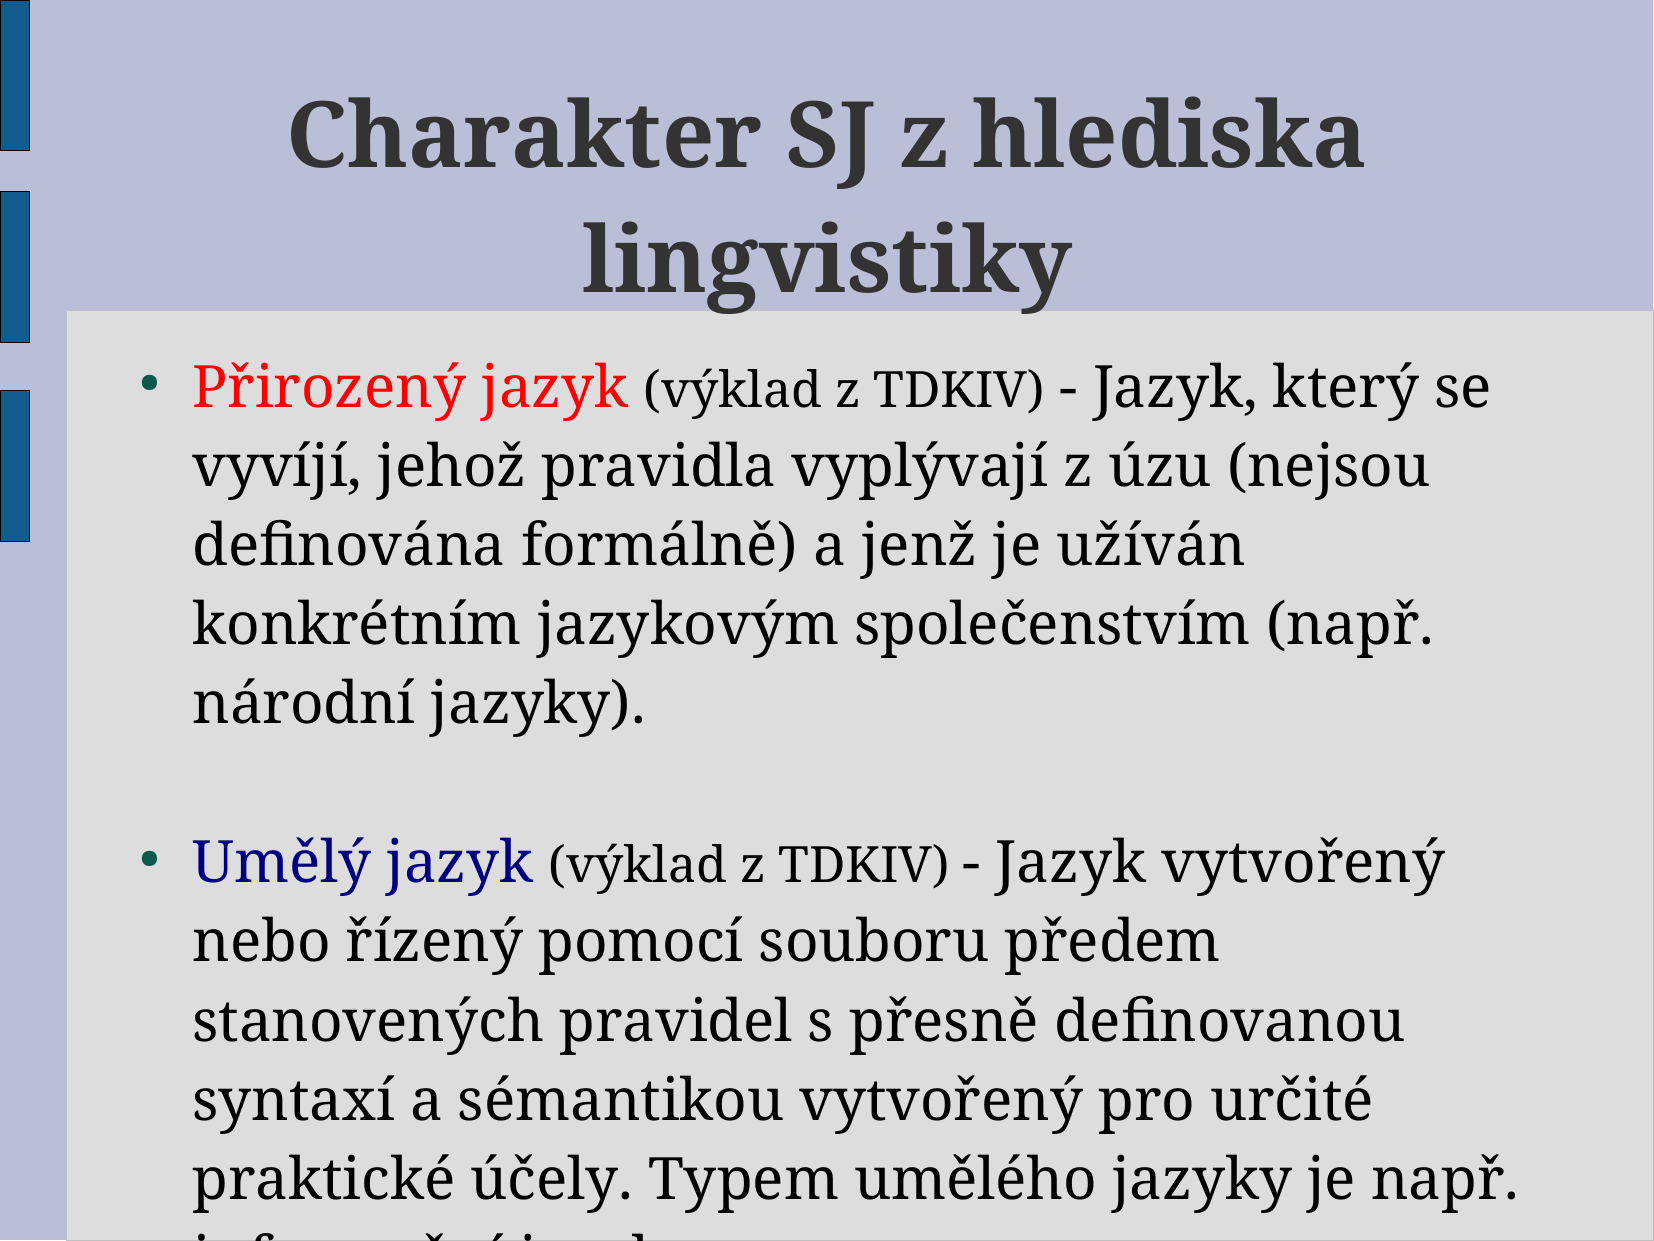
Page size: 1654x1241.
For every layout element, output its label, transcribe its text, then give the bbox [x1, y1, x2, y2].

title Charakter SJ z hlediska lingvistiky [121, 90, 1534, 299]
list Přirozený jazyk (výklad z TDKIV) - Jazyk, který se vyvíjí, jehož pravidla vyplývají z úzu (nejsou definována formálně) a jenž je užíván konkrétním jazykovým společenstvím (např. národní jazyky). Umělý jazyk (výklad z TDKIV) - Jazyk vytvořený nebo řízený pomocí souboru předem stanovených pravidel s přesně definovanou syntaxí a sémantikou vytvořený pro určité praktické účely. Typem umělého jazyky je např. informační jazyk. SJ patří mezi informační jazyky, tj. umělé jazyky používané v rámci informačního systému. [121, 344, 1534, 1211]
